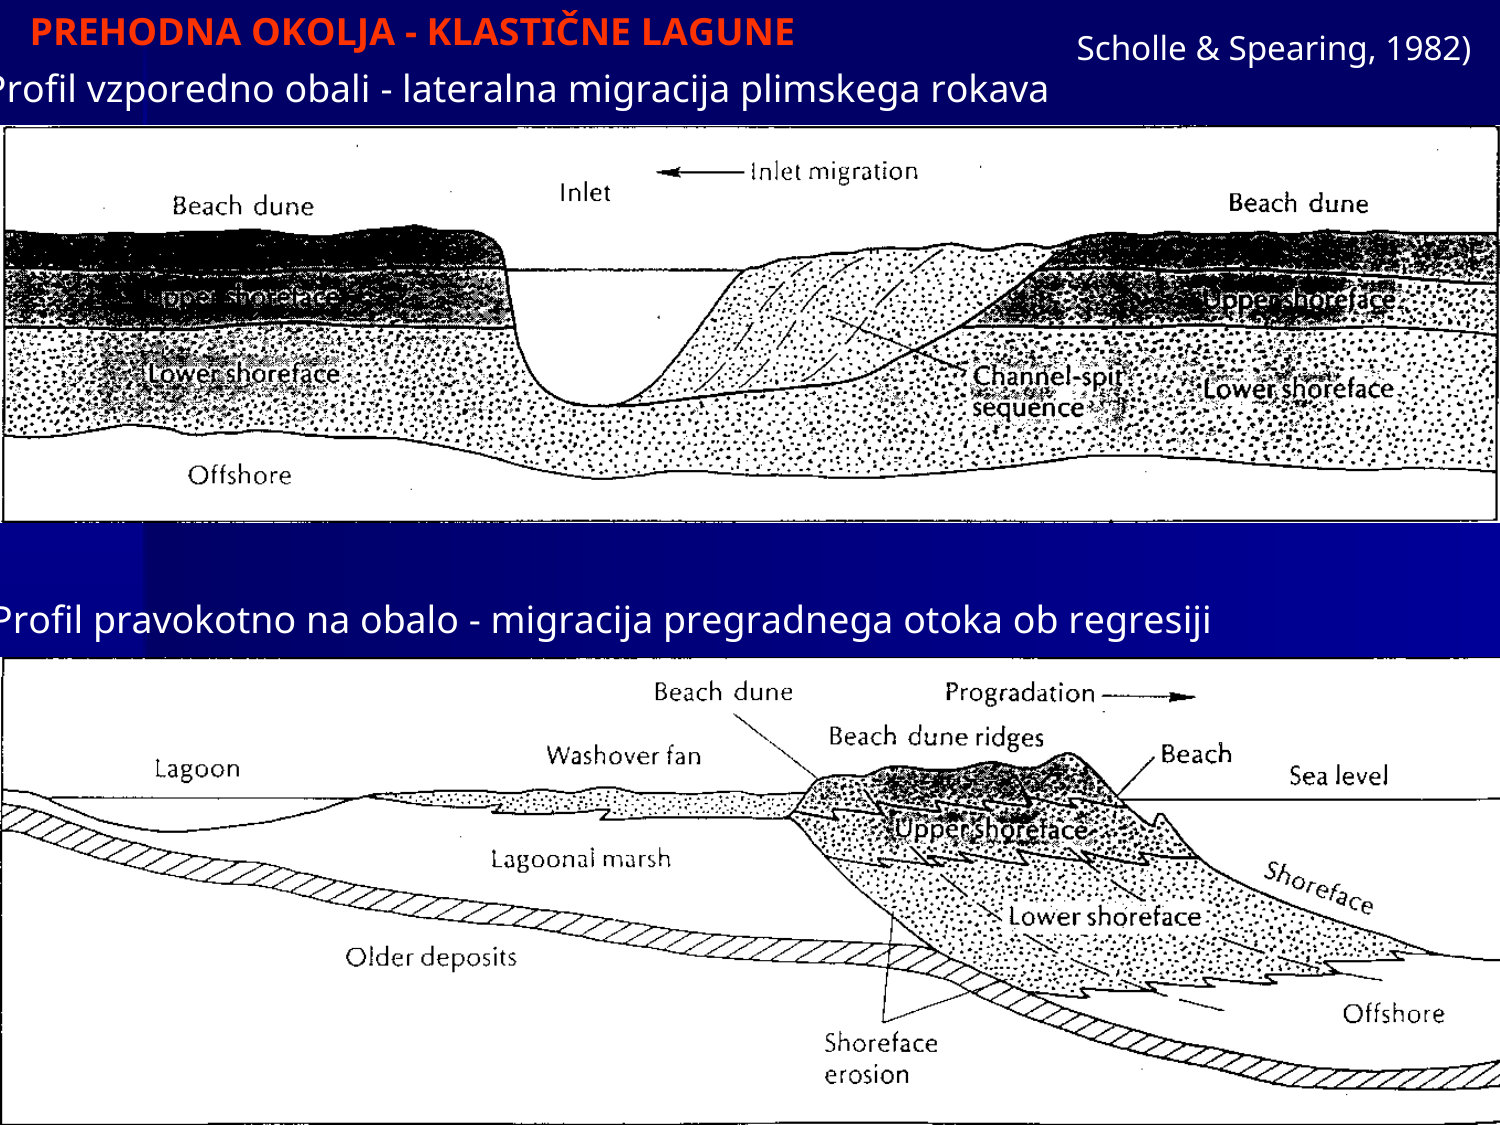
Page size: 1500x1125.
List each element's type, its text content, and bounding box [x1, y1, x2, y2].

chart [0, 657, 1500, 1125]
text_box Profil vzporedno obali - lateralna migracija plimskega rokava [0, 56, 1066, 118]
text_box Profil pravokotno na obalo - migracija pregradnega otoka ob regresiji [0, 588, 1229, 649]
text_box PREHODNA OKOLJA - KLASTIČNE LAGUNE [14, 0, 811, 56]
text_box Scholle & Spearing, 1982) [1061, 18, 1488, 75]
chart [0, 125, 1500, 523]
